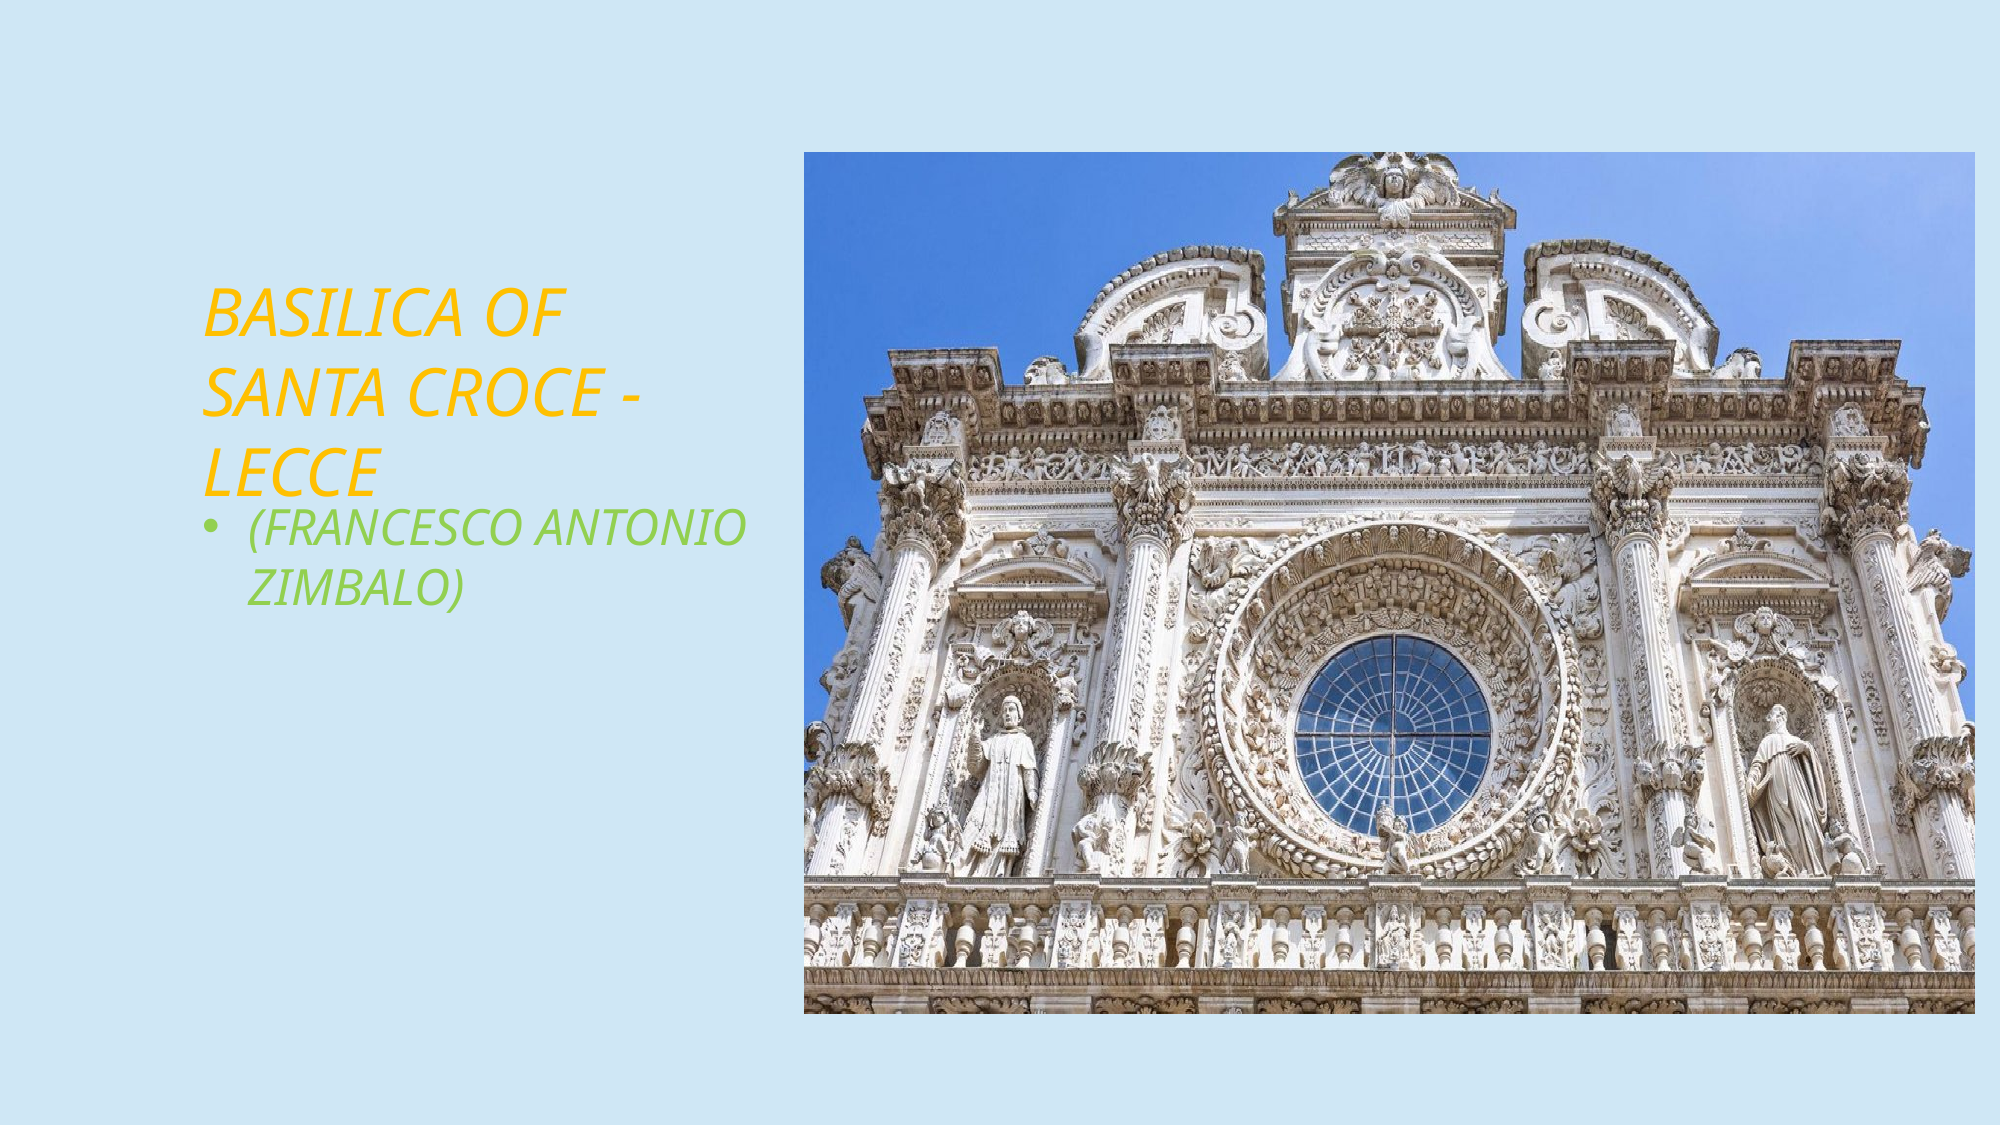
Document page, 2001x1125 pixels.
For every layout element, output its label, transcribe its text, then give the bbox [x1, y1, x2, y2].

picture [804, 152, 1975, 1014]
list (FRANCESCO ANTONIO ZIMBALO) [187, 487, 770, 788]
title BASILICA OF SANTA CROCE - LECCE [187, 262, 770, 487]
